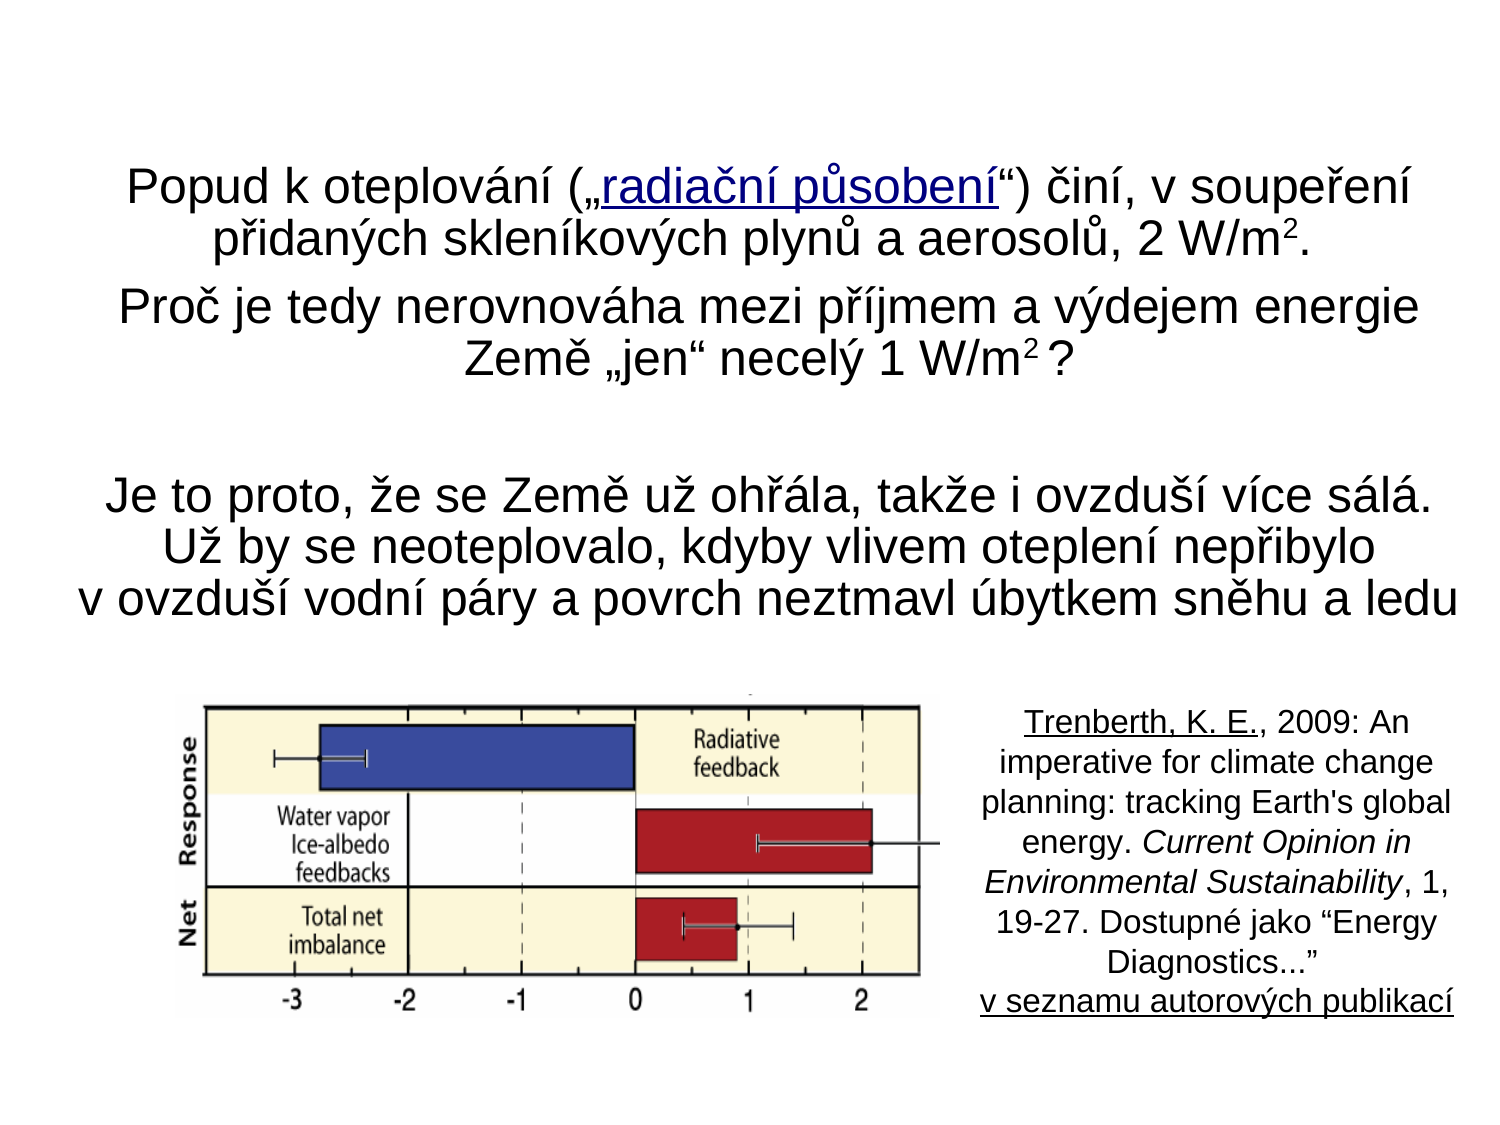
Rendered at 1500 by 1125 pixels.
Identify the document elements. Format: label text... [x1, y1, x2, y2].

text_box Trenberth, K. E., 2009: An imperative for climate change planning: tracking Earth's global energy. Current Opinion in Environmental Sustainability, 1, 19-27. Dostupné jako “Energy Diagnostics...” v seznamu autorových publikací [955, 692, 1479, 1028]
subtitle Popud k oteplování („radiační působení“) činí, v soupeření přidaných skleníkových plynů a aerosolů, 2 W/m2. Proč je tedy nerovnováha mezi příjmem a výdejem energie Země „jen“ necelý 1 W/m2 ? Je to proto, že se Země už ohřála, takže i ovzduší více sálá. Už by se neoteplovalo, kdyby vlivem oteplení nepřibylo v ovzduší vodní páry a povrch neztmavl úbytkem sněhu a ledu [75, 21, 1465, 1103]
chart [154, 667, 975, 1061]
